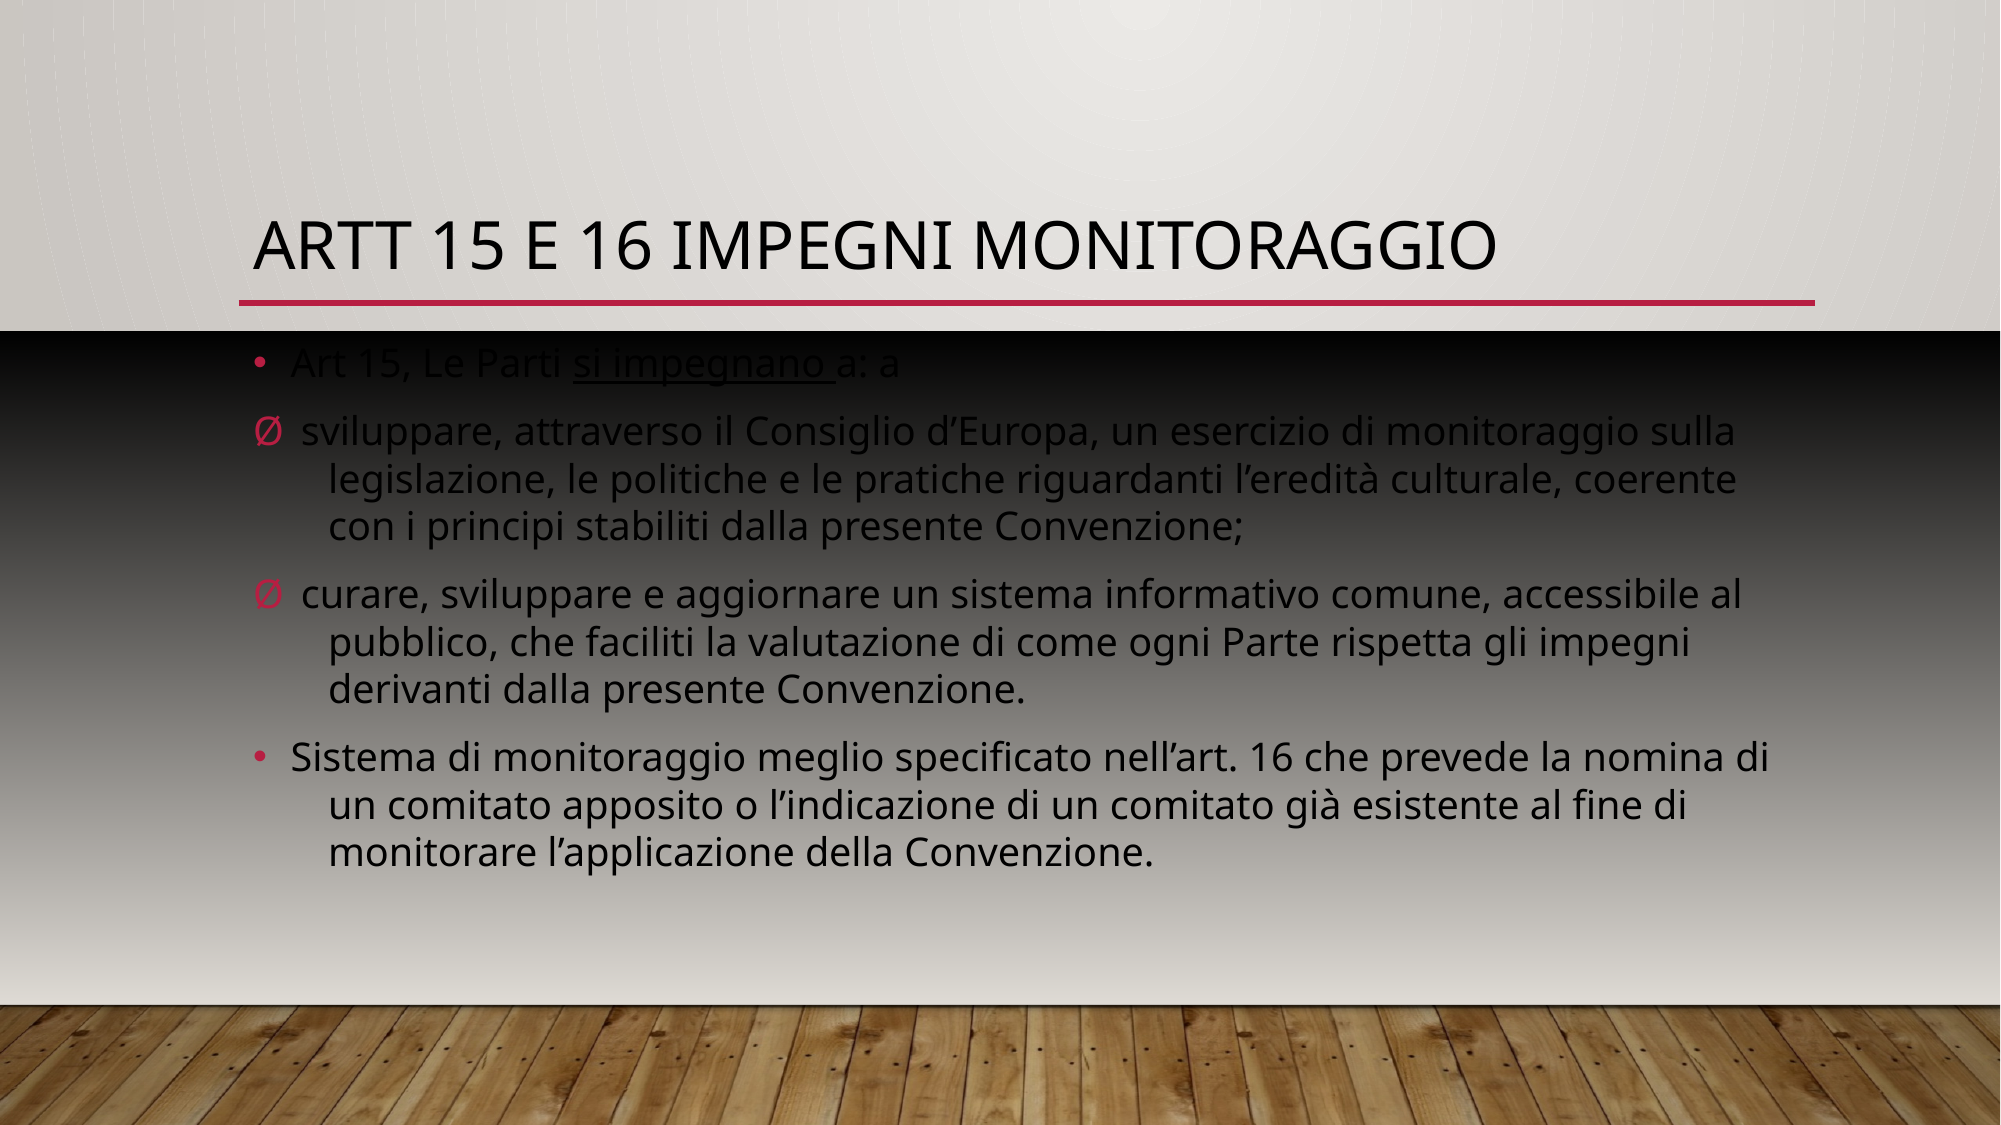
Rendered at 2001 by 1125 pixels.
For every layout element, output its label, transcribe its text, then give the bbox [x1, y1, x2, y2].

list Art 15, Le Parti si impegnano a: a sviluppare, attraverso il Consiglio d’Europa, un esercizio di monitoraggio sulla legislazione, le politiche e le pratiche riguardanti l’eredità culturale, coerente con i principi stabiliti dalla presente Convenzione; curare, sviluppare e aggiornare un sistema informativo comune, accessibile al pubblico, che faciliti la valutazione di come ogni Parte rispetta gli impegni derivanti dalla presente Convenzione. Sistema di monitoraggio meglio specificato nell’art. 16 che prevede la nomina di un comitato apposito o l’indicazione di un comitato già esistente al fine di monitorare l’applicazione della Convenzione. [238, 330, 1814, 897]
title artt 15 e 16 impegni Monitoraggio [238, 131, 1814, 305]
